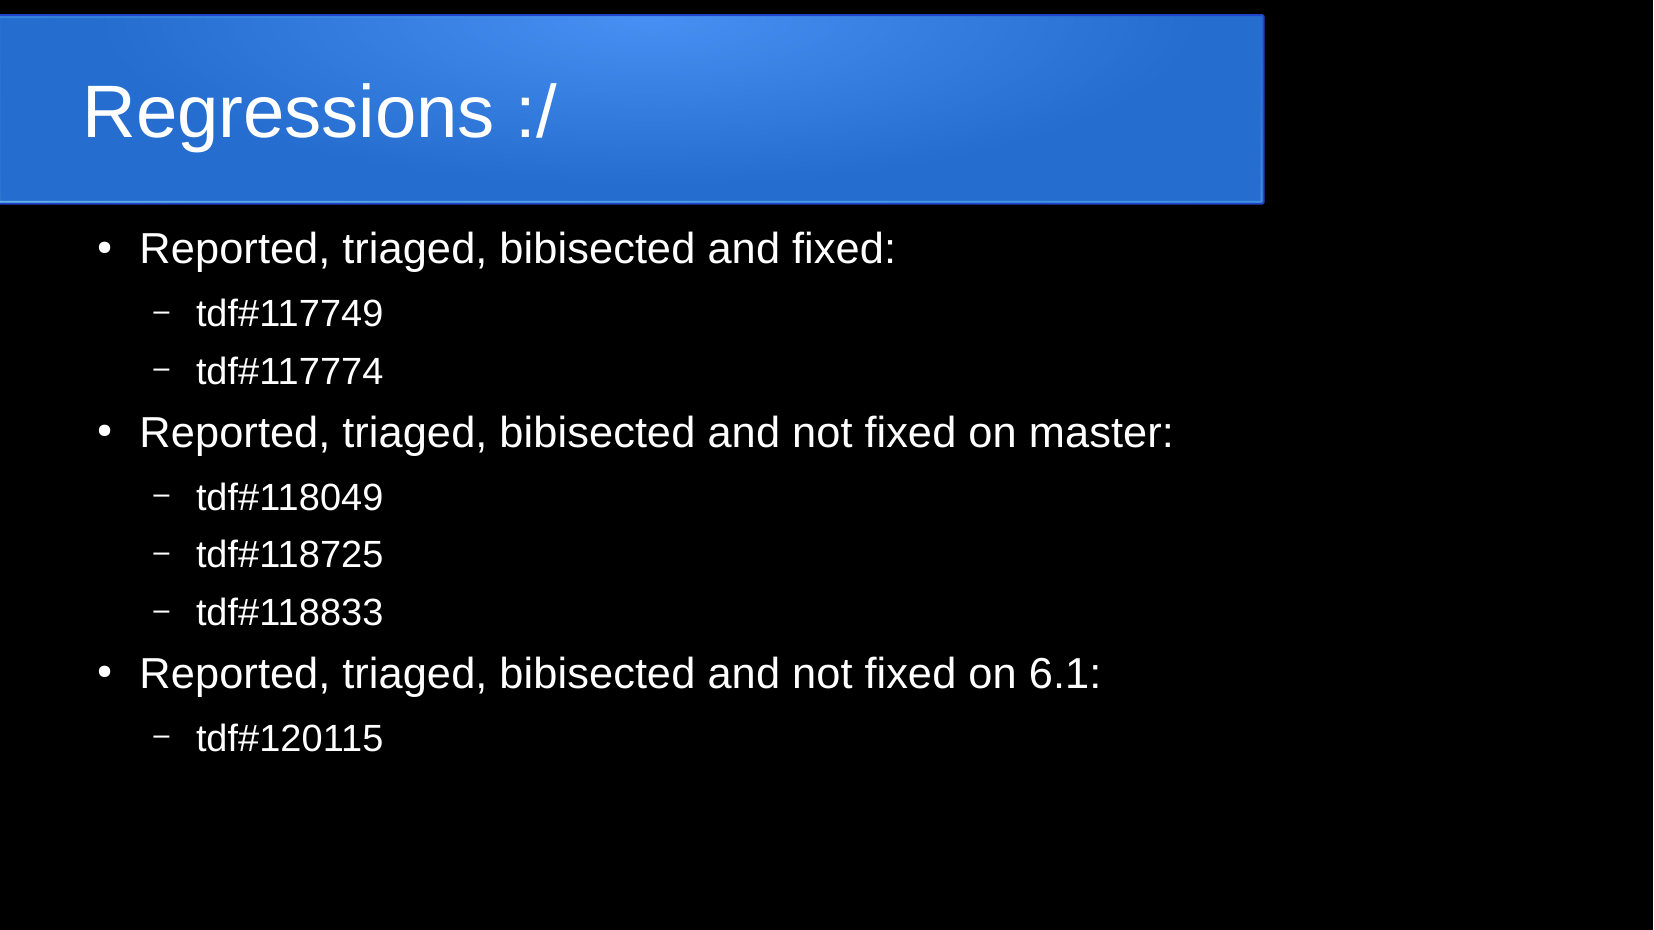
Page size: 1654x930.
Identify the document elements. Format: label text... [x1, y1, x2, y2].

title Regressions :/ [82, 35, 1234, 189]
list Reported, triaged, bibisected and fixed: tdf#117749 tdf#117774 Reported, triaged, bibisected and not fixed on master: tdf#118049 tdf#118725 tdf#118833 Reported, triaged, bibisected and not fixed on 6.1: tdf#120115 [82, 224, 1571, 764]
